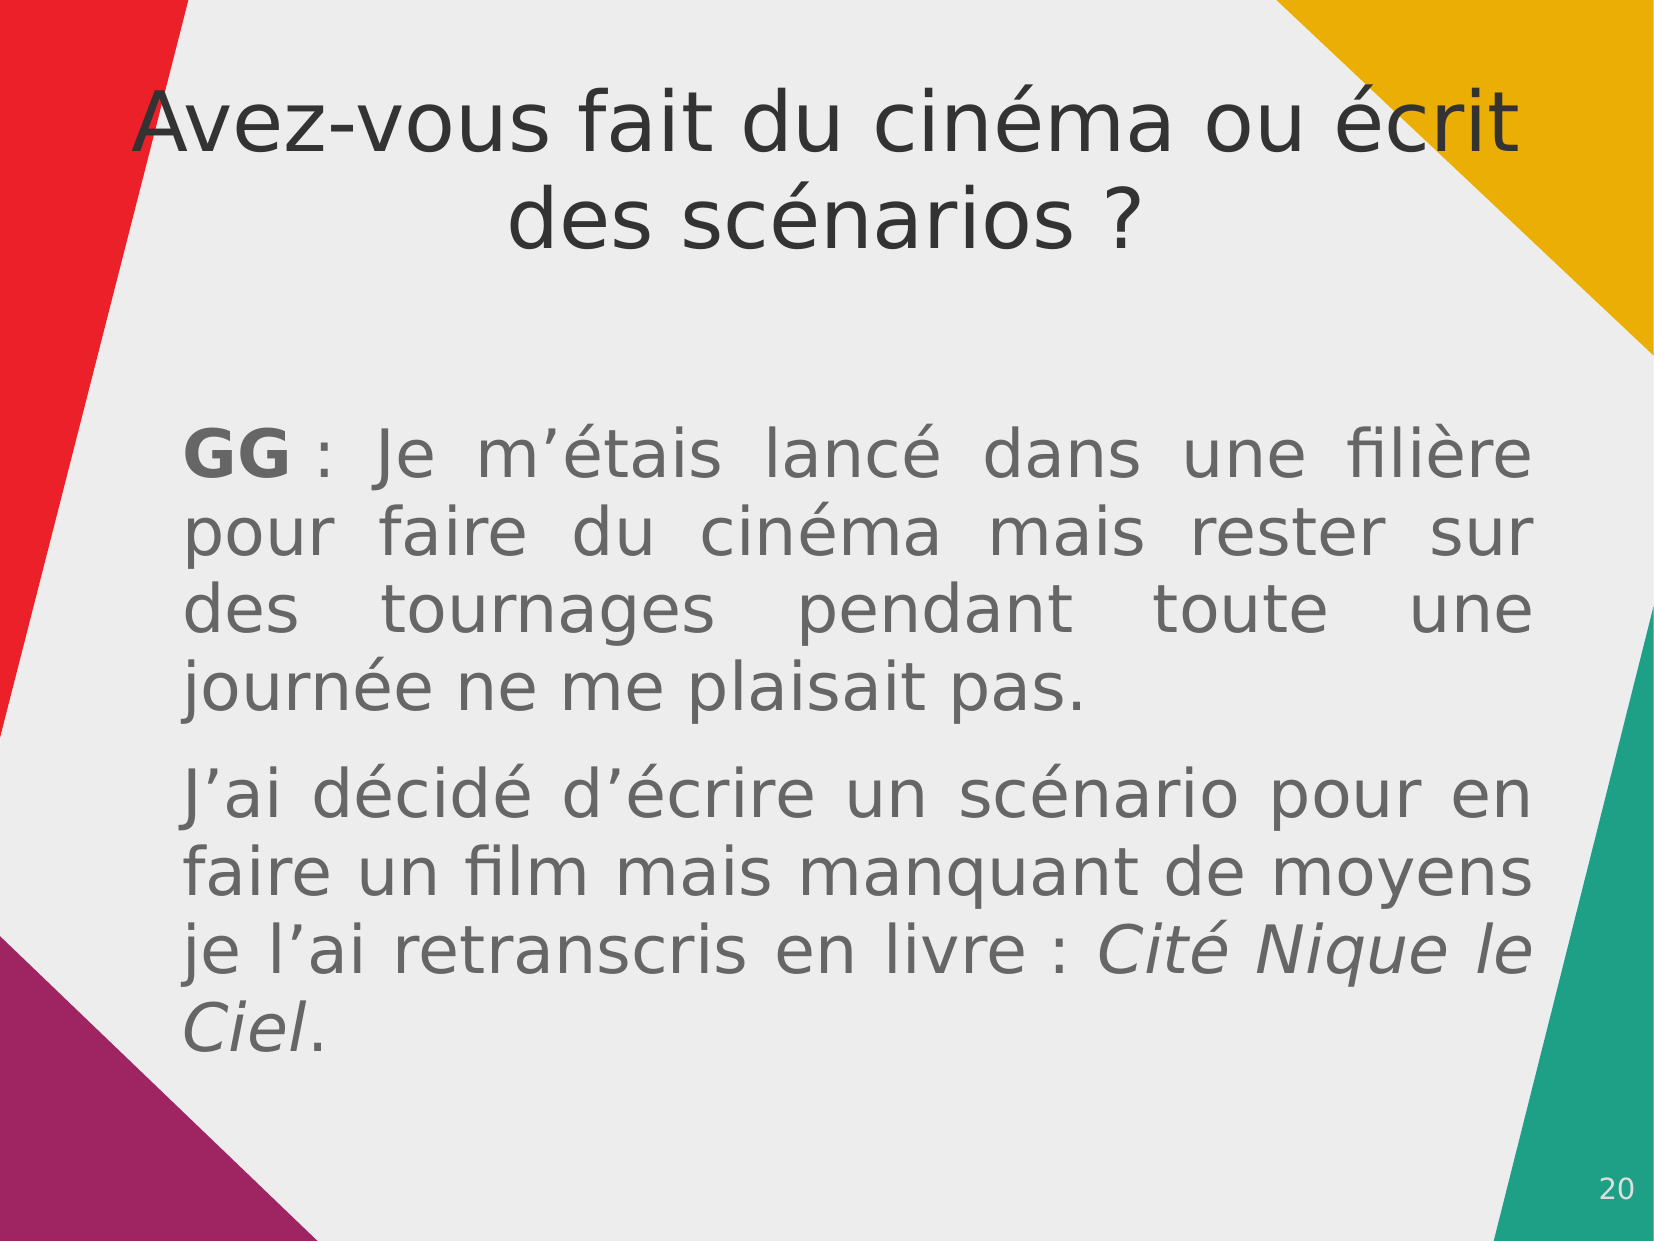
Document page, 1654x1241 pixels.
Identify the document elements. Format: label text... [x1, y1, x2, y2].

title Avez-vous fait du cinéma ou écrit des scénarios ? [114, 73, 1539, 271]
list GG : Je m’étais lancé dans une filière pour faire du cinéma mais rester sur des tournages pendant toute une journée ne me plaisait pas. J’ai décidé d’écrire un scénario pour en faire un film mais manquant de moyens je l’ai retranscris en livre : Cité Nique le Ciel. [111, 415, 1536, 1146]
